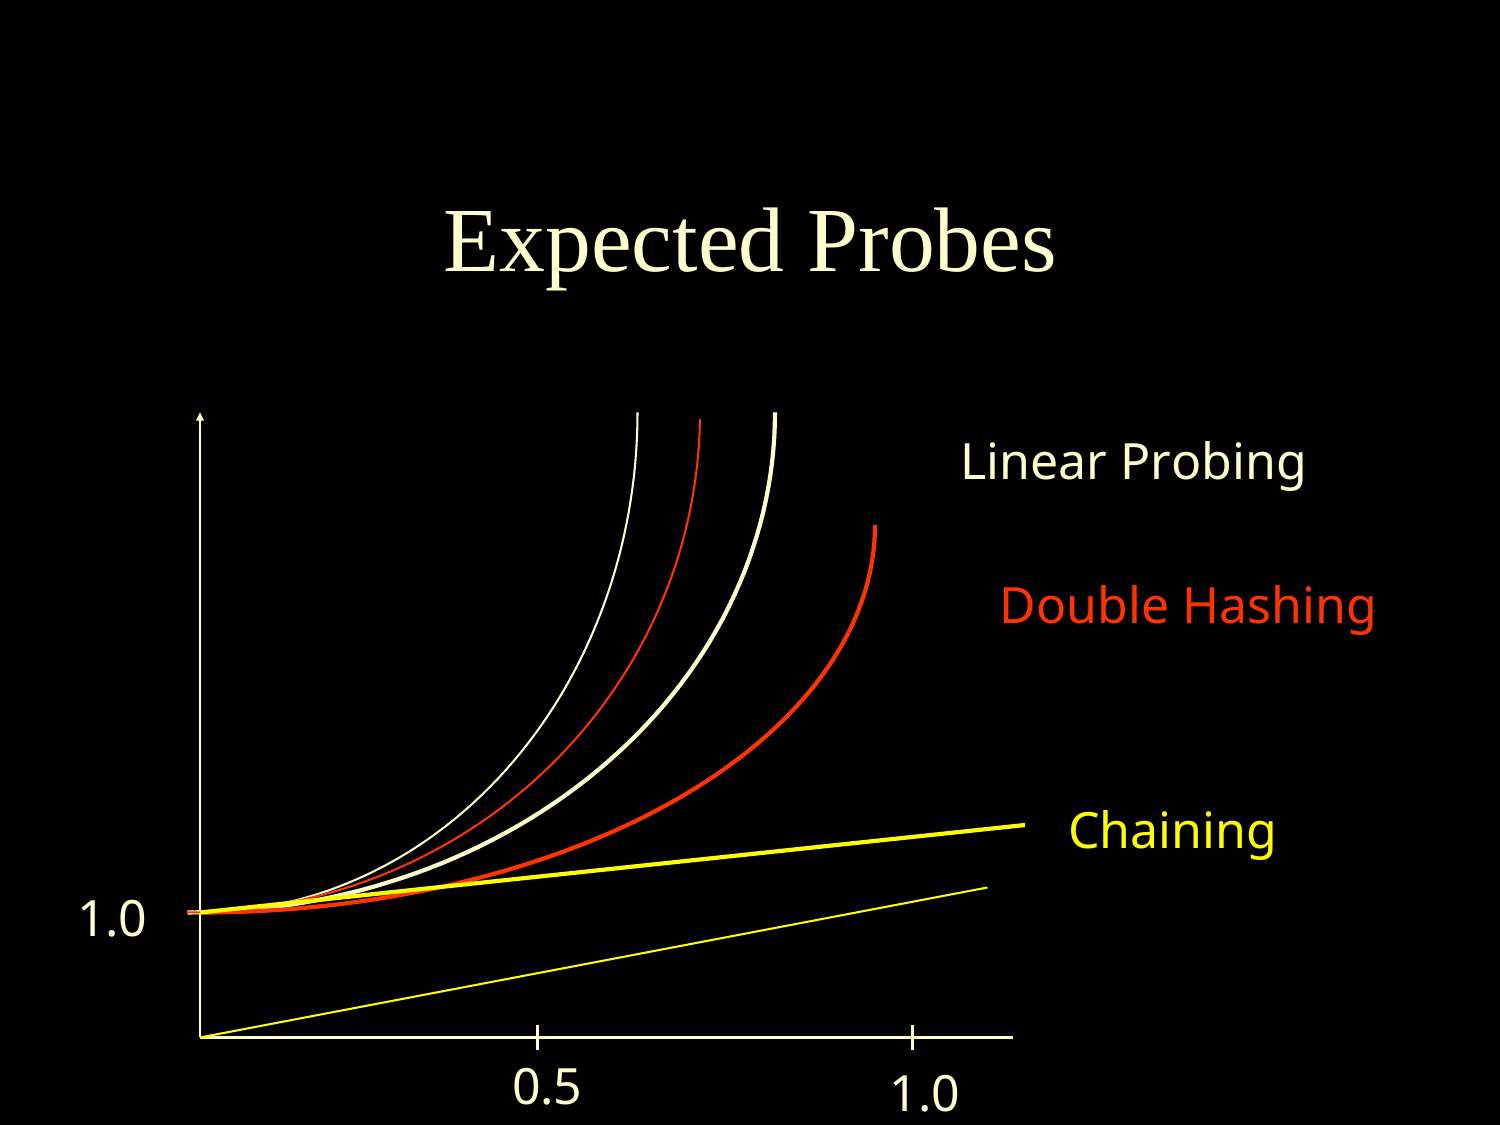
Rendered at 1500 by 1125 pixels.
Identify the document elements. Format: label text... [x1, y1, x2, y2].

text_box 0.5 [497, 1042, 598, 1125]
text_box 1.0 [62, 874, 163, 959]
text_box Double Hashing [985, 562, 1393, 647]
text_box Linear Probing [945, 417, 1323, 502]
text_box Chaining [1053, 787, 1293, 872]
title Expected Probes [22, 145, 1480, 336]
text_box 1.0 [874, 1049, 976, 1125]
